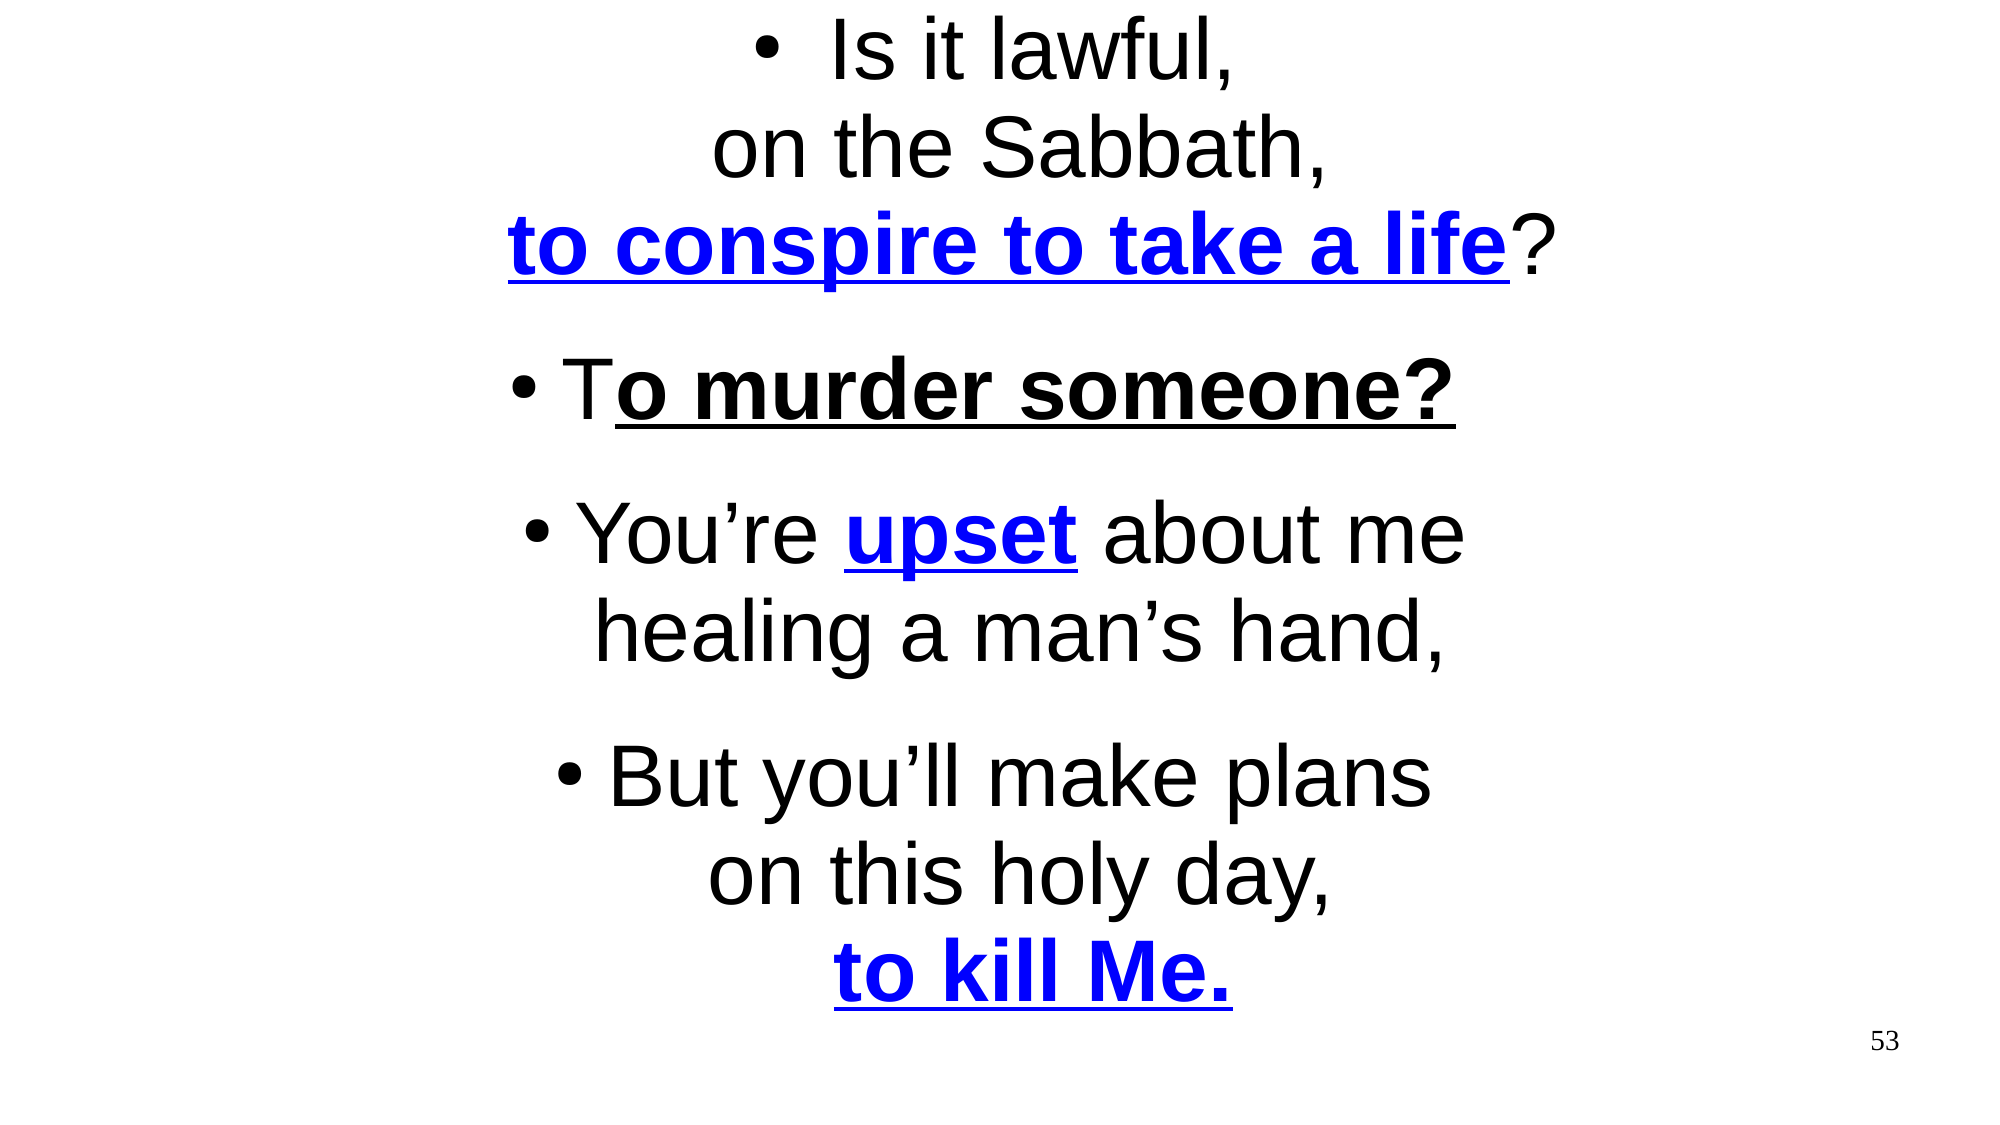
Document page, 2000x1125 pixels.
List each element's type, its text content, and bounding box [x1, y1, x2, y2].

list Is it lawful, on the Sabbath, to conspire to take a life? To murder someone? You’re upset about me healing a man’s hand, But you’ll make plans on this holy day, to kill Me. [0, 0, 1996, 1123]
